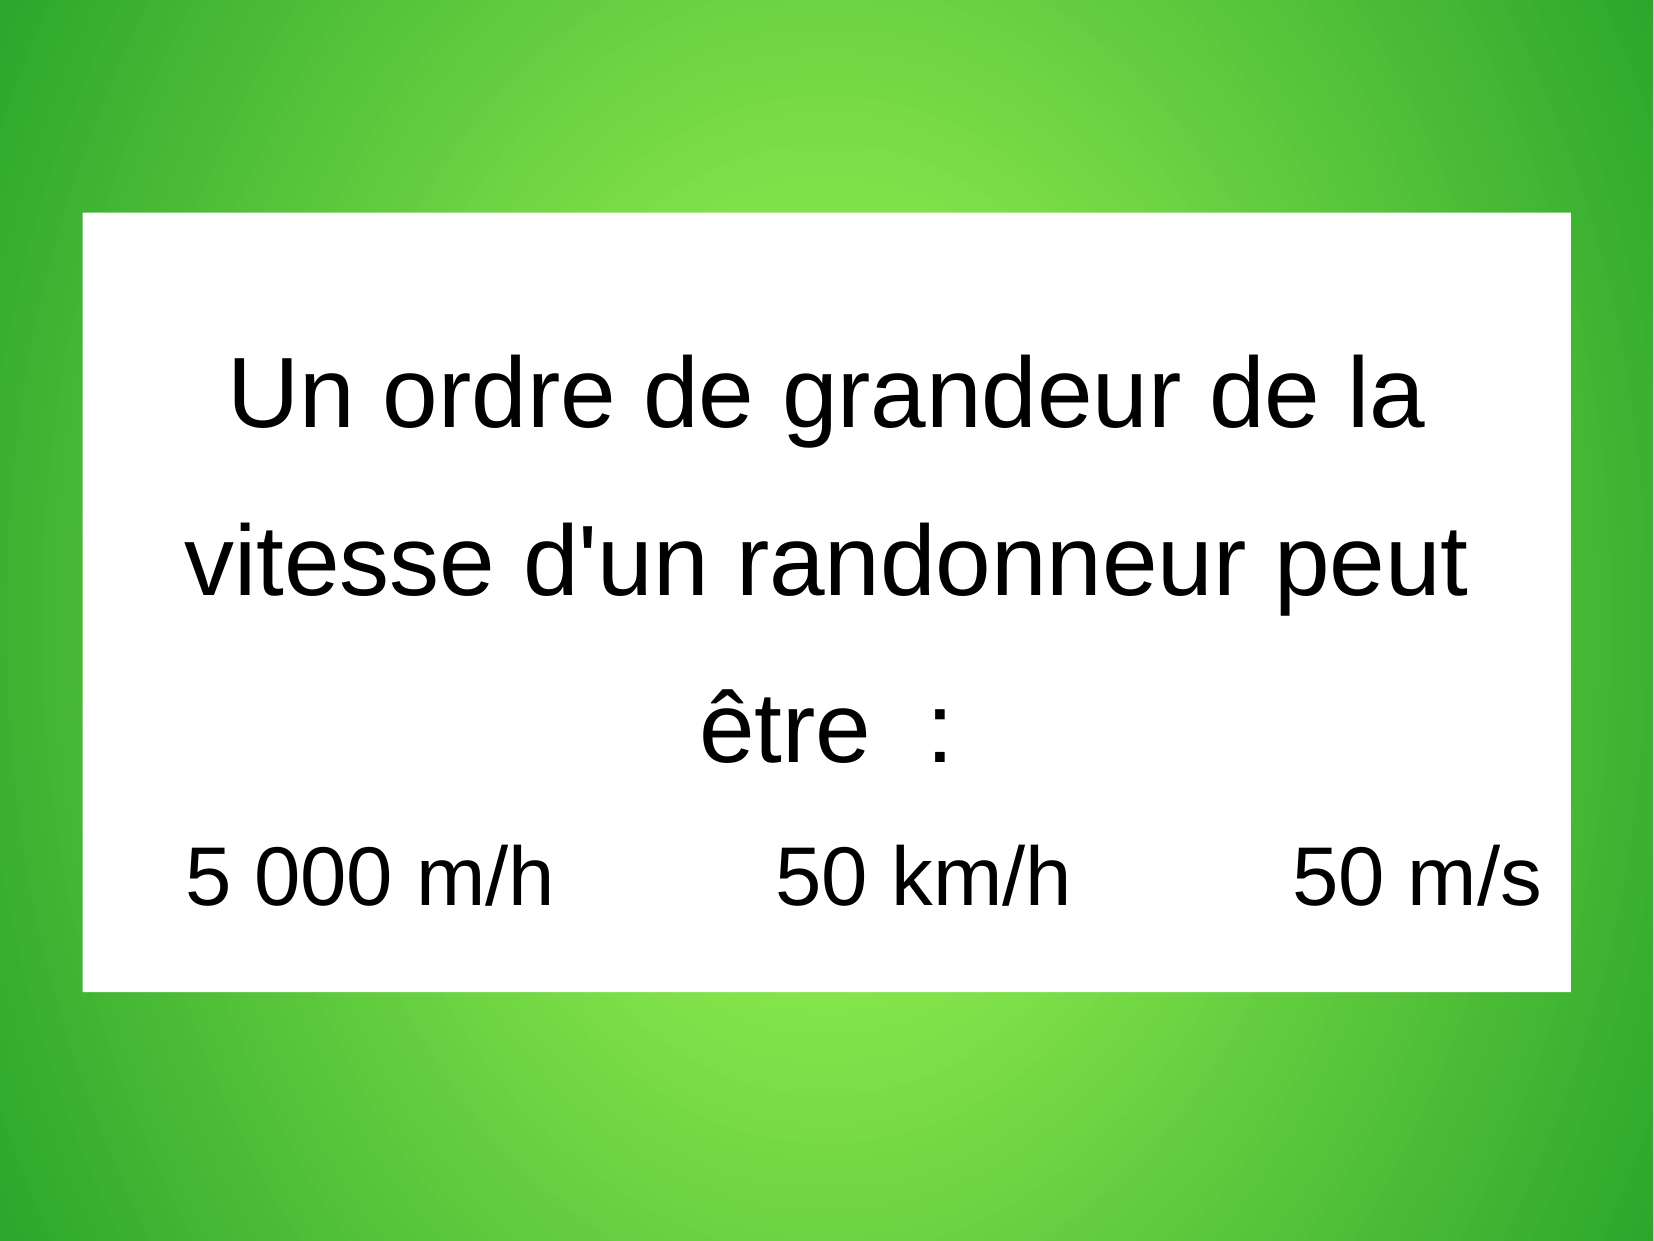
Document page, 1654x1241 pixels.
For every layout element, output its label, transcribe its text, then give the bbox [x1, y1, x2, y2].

subtitle Un ordre de grandeur de la vitesse d'un randonneur peut être : 5 000 m/h 50 km/h 50 m/s [82, 212, 1571, 993]
picture [0, 0, 1654, 1241]
